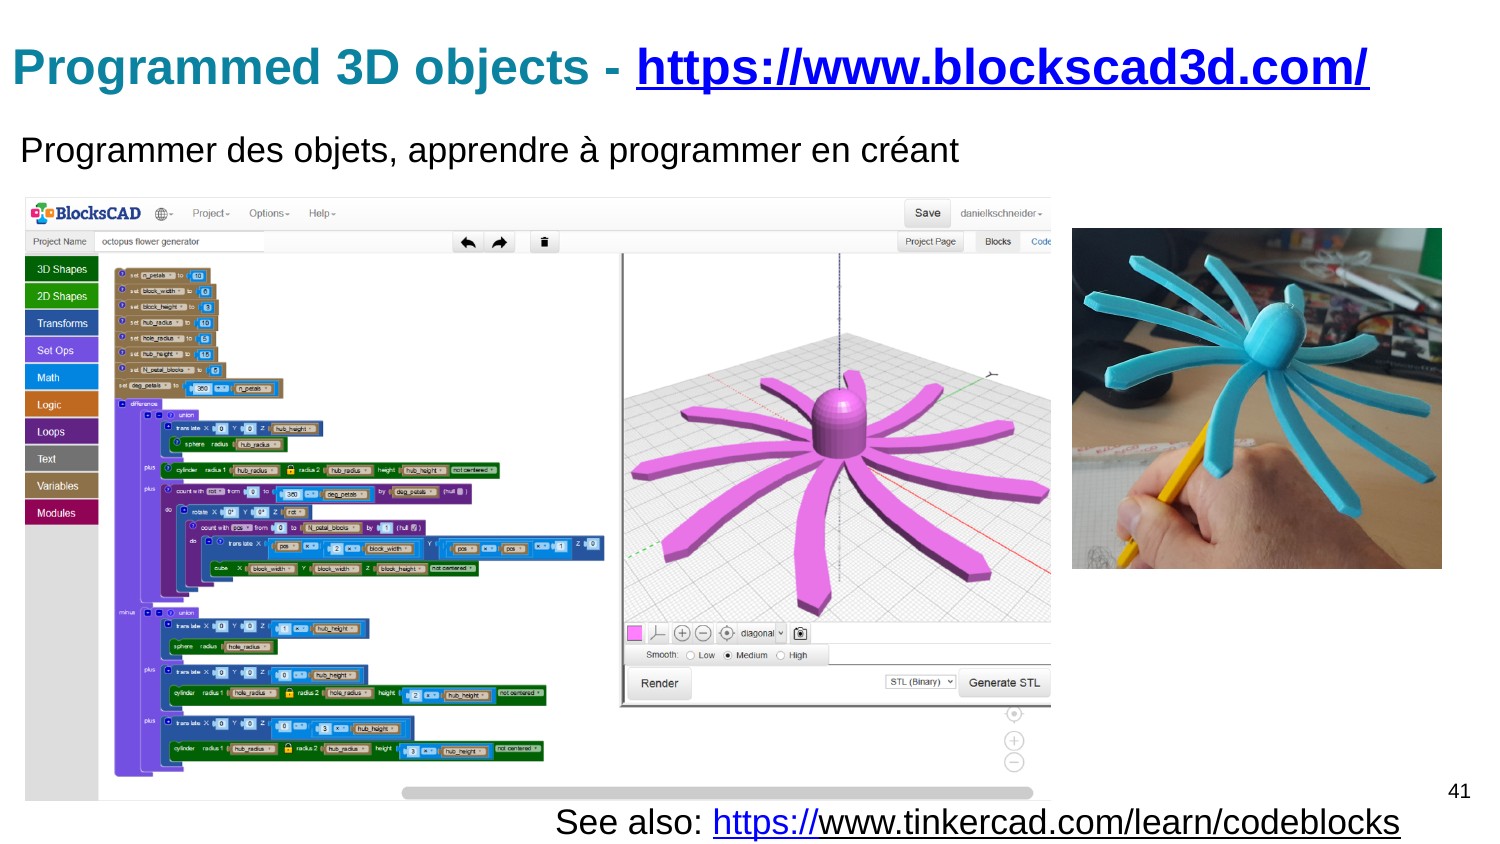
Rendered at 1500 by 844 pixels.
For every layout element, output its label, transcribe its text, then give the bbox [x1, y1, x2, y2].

text_box See also: https://www.tinkercad.com/learn/codeblocks [540, 792, 1426, 844]
text_box Programmer des objets, apprendre à programmer en créant [5, 119, 975, 178]
picture [25, 197, 1051, 801]
picture [1072, 228, 1442, 569]
title Programmed 3D objects - https://www.blockscad3d.com/ [12, 28, 1454, 142]
slide_number <numéro> [1133, 777, 1471, 823]
